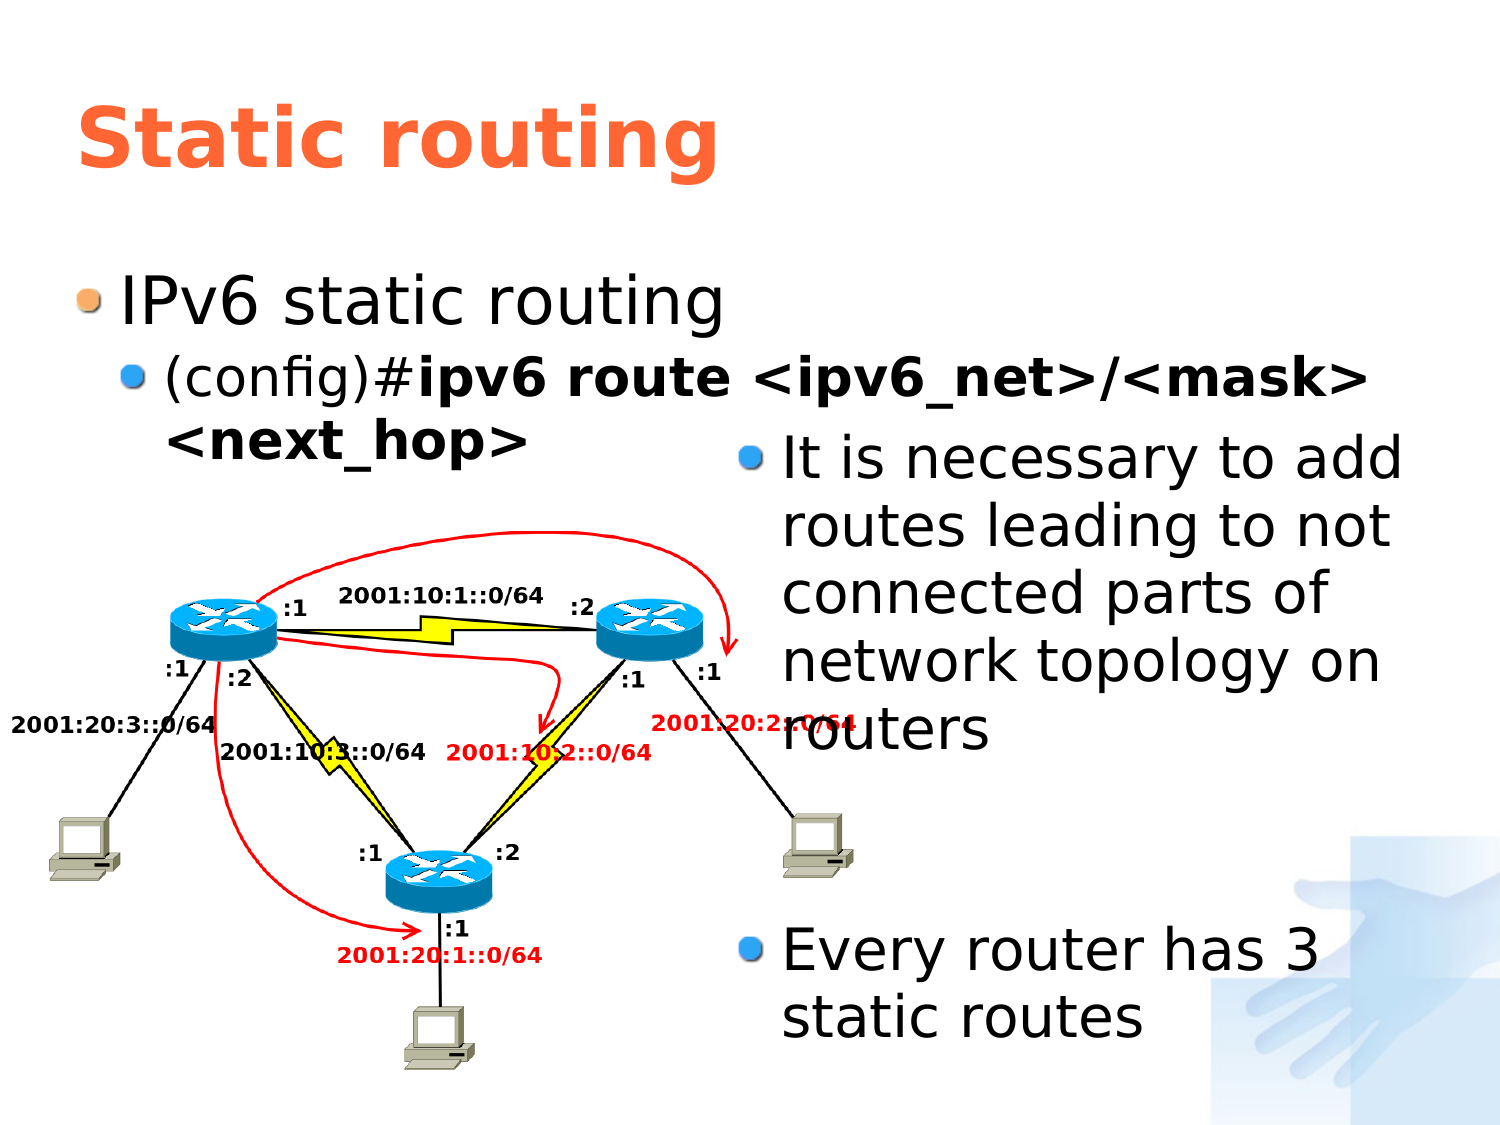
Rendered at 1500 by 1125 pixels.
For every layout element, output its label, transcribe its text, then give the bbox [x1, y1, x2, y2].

list It is necessary to add routes leading to not connected parts of network topology on routers Every router has 3 static routes [692, 424, 1477, 1093]
title Static routing [75, 21, 1426, 257]
picture [0, 0, 1500, 1125]
list IPv6 static routing (config)#ipv6 route <ipv6_net>/<mask> <next_hop> [75, 262, 1447, 502]
